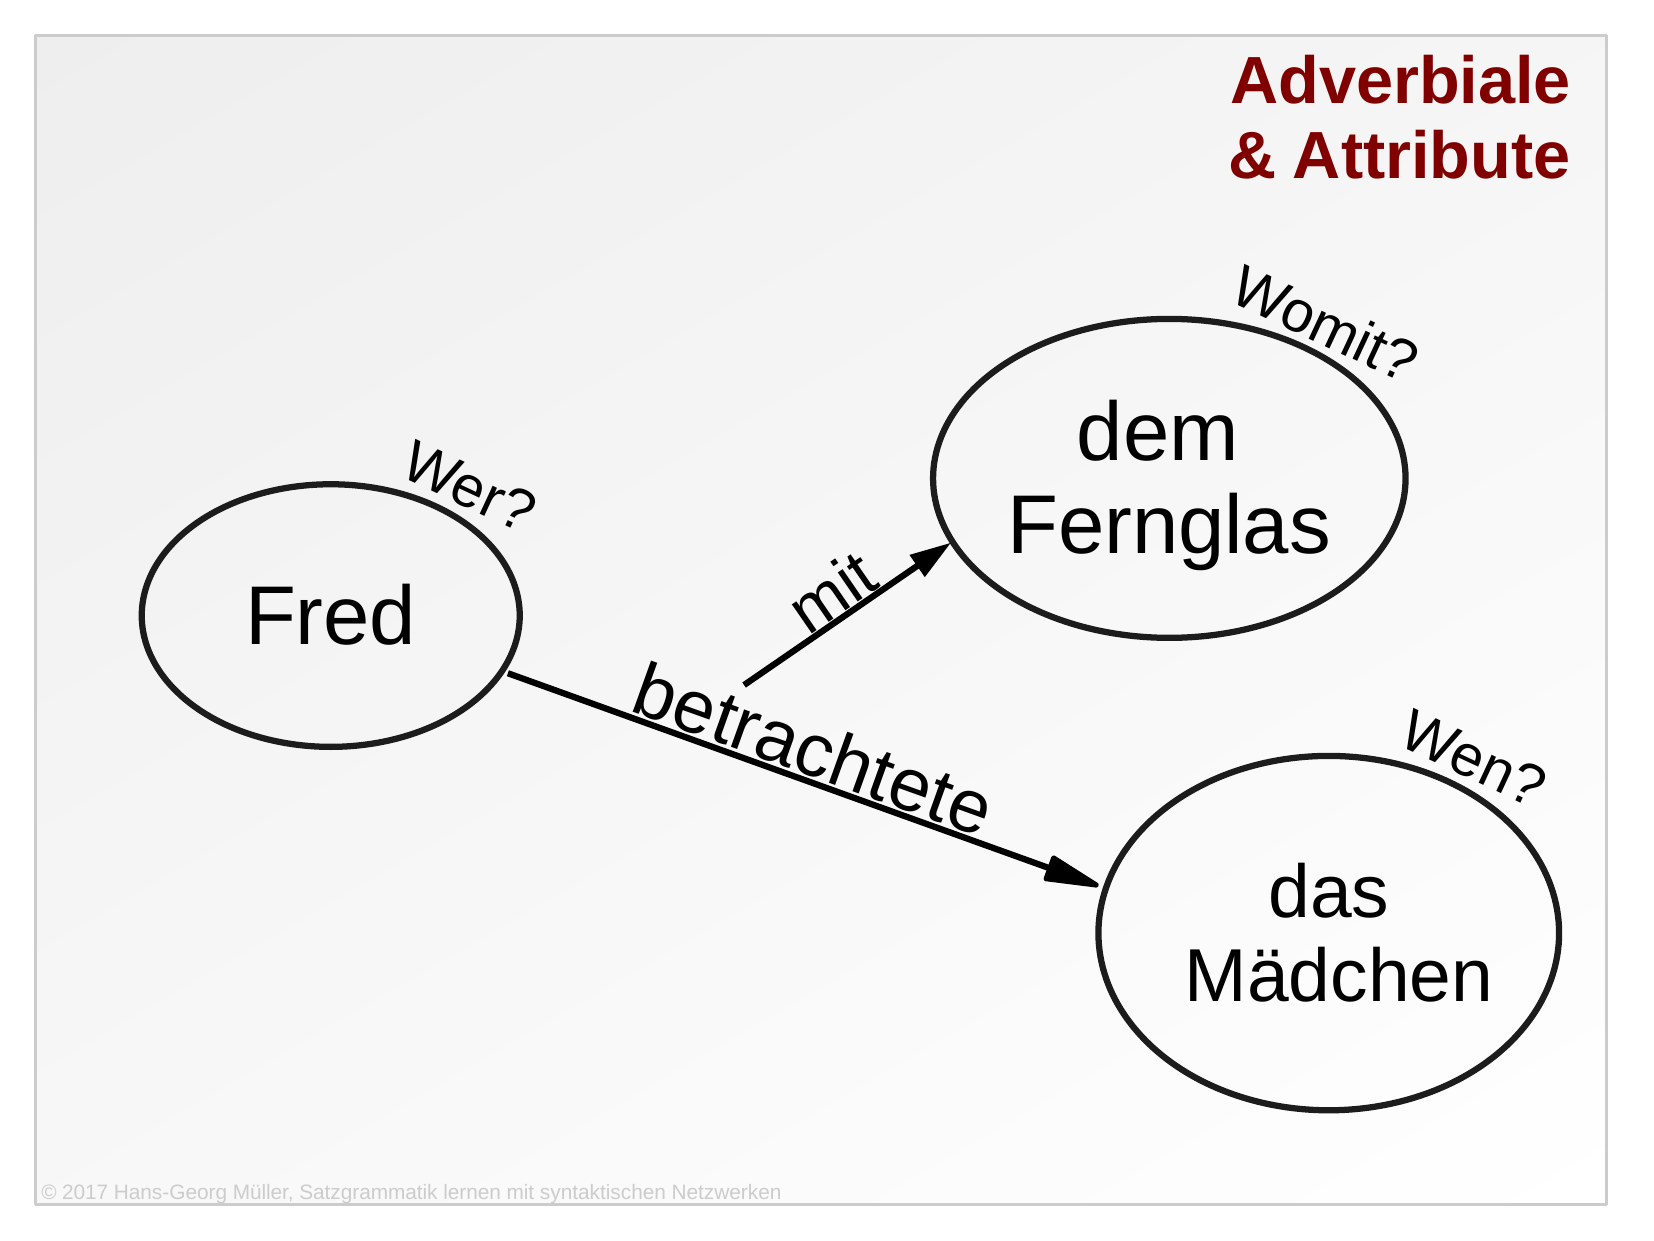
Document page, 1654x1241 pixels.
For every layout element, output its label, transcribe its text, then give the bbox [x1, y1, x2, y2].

title Adverbiale & Attribute [82, 43, 1571, 193]
text_box das Mädchen [1098, 755, 1560, 1111]
text_box Fred [141, 484, 520, 747]
text_box dem Fernglas [933, 318, 1406, 638]
text_box Wen? [1375, 684, 1597, 844]
text_box Wer? [374, 415, 578, 570]
text_box Womit? [1178, 240, 1451, 471]
